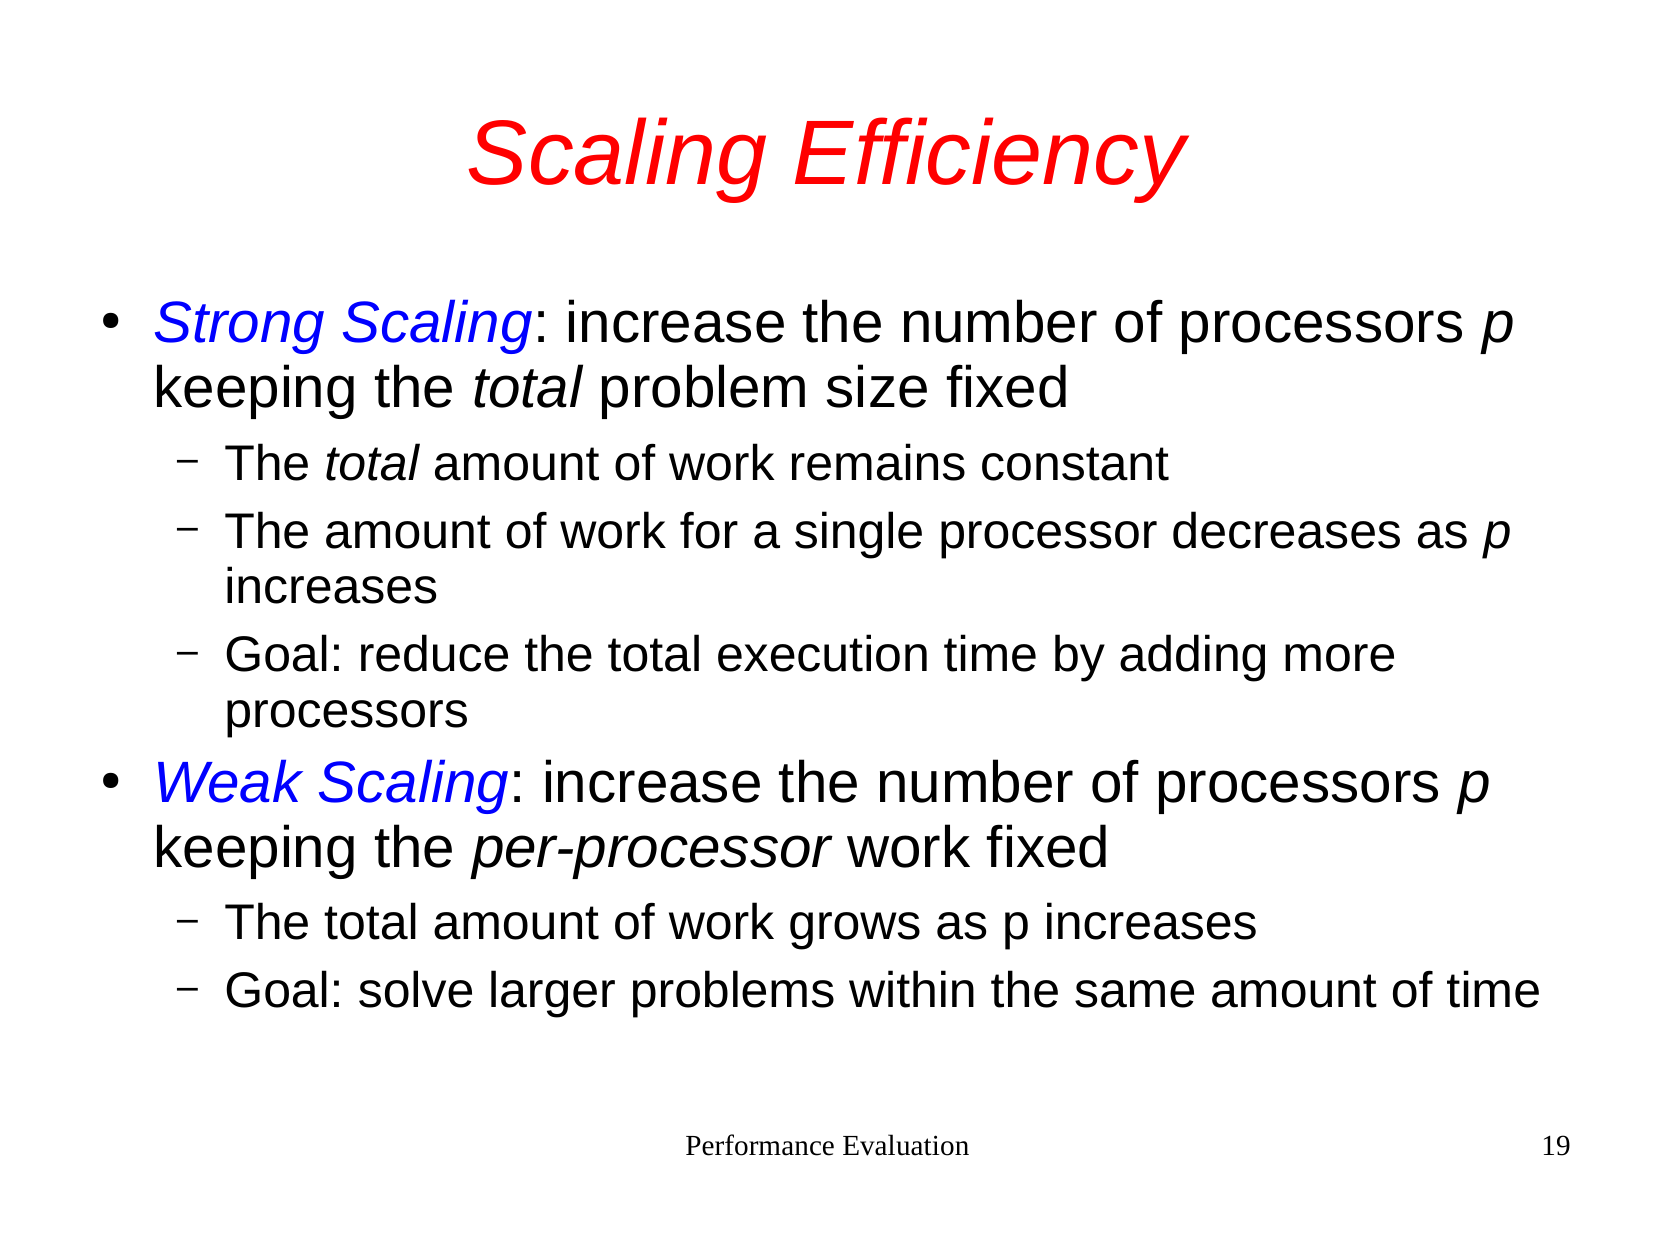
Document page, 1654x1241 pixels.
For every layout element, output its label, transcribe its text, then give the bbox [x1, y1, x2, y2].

title Scaling Efficiency [82, 49, 1571, 257]
list Strong Scaling: increase the number of processors p keeping the total problem size fixed The total amount of work remains constant The amount of work for a single processor decreases as p increases Goal: reduce the total execution time by adding more processors Weak Scaling: increase the number of processors p keeping the per-processor work fixed The total amount of work grows as p increases Goal: solve larger problems within the same amount of time [82, 290, 1571, 1109]
